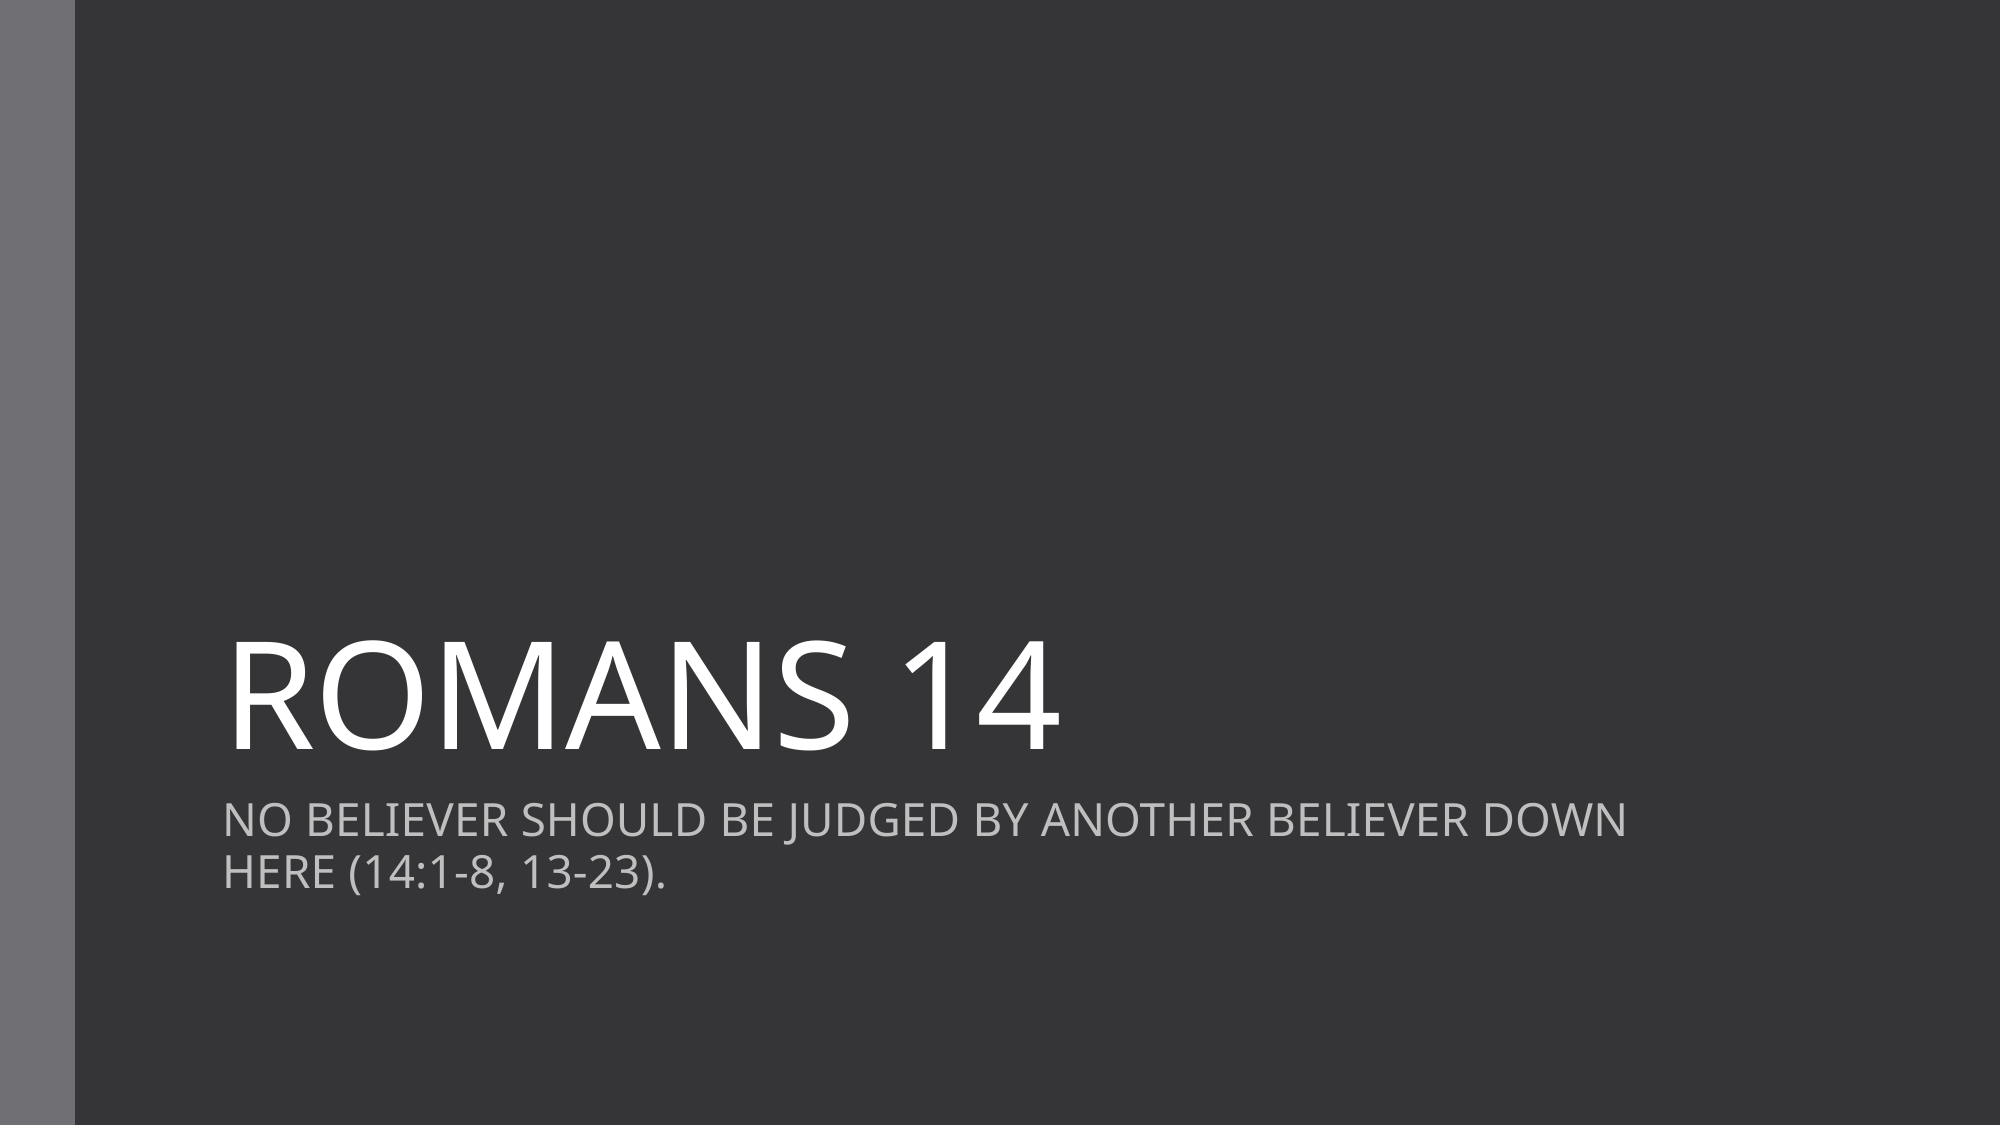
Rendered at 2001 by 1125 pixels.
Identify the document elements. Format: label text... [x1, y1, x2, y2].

title ROMANS 14 [206, 124, 1752, 787]
subtitle NO BELIEVER SHOULD BE JUDGED BY ANOTHER BELIEVER DOWN HERE (14:1-8, 13-23). [206, 787, 1752, 1066]
